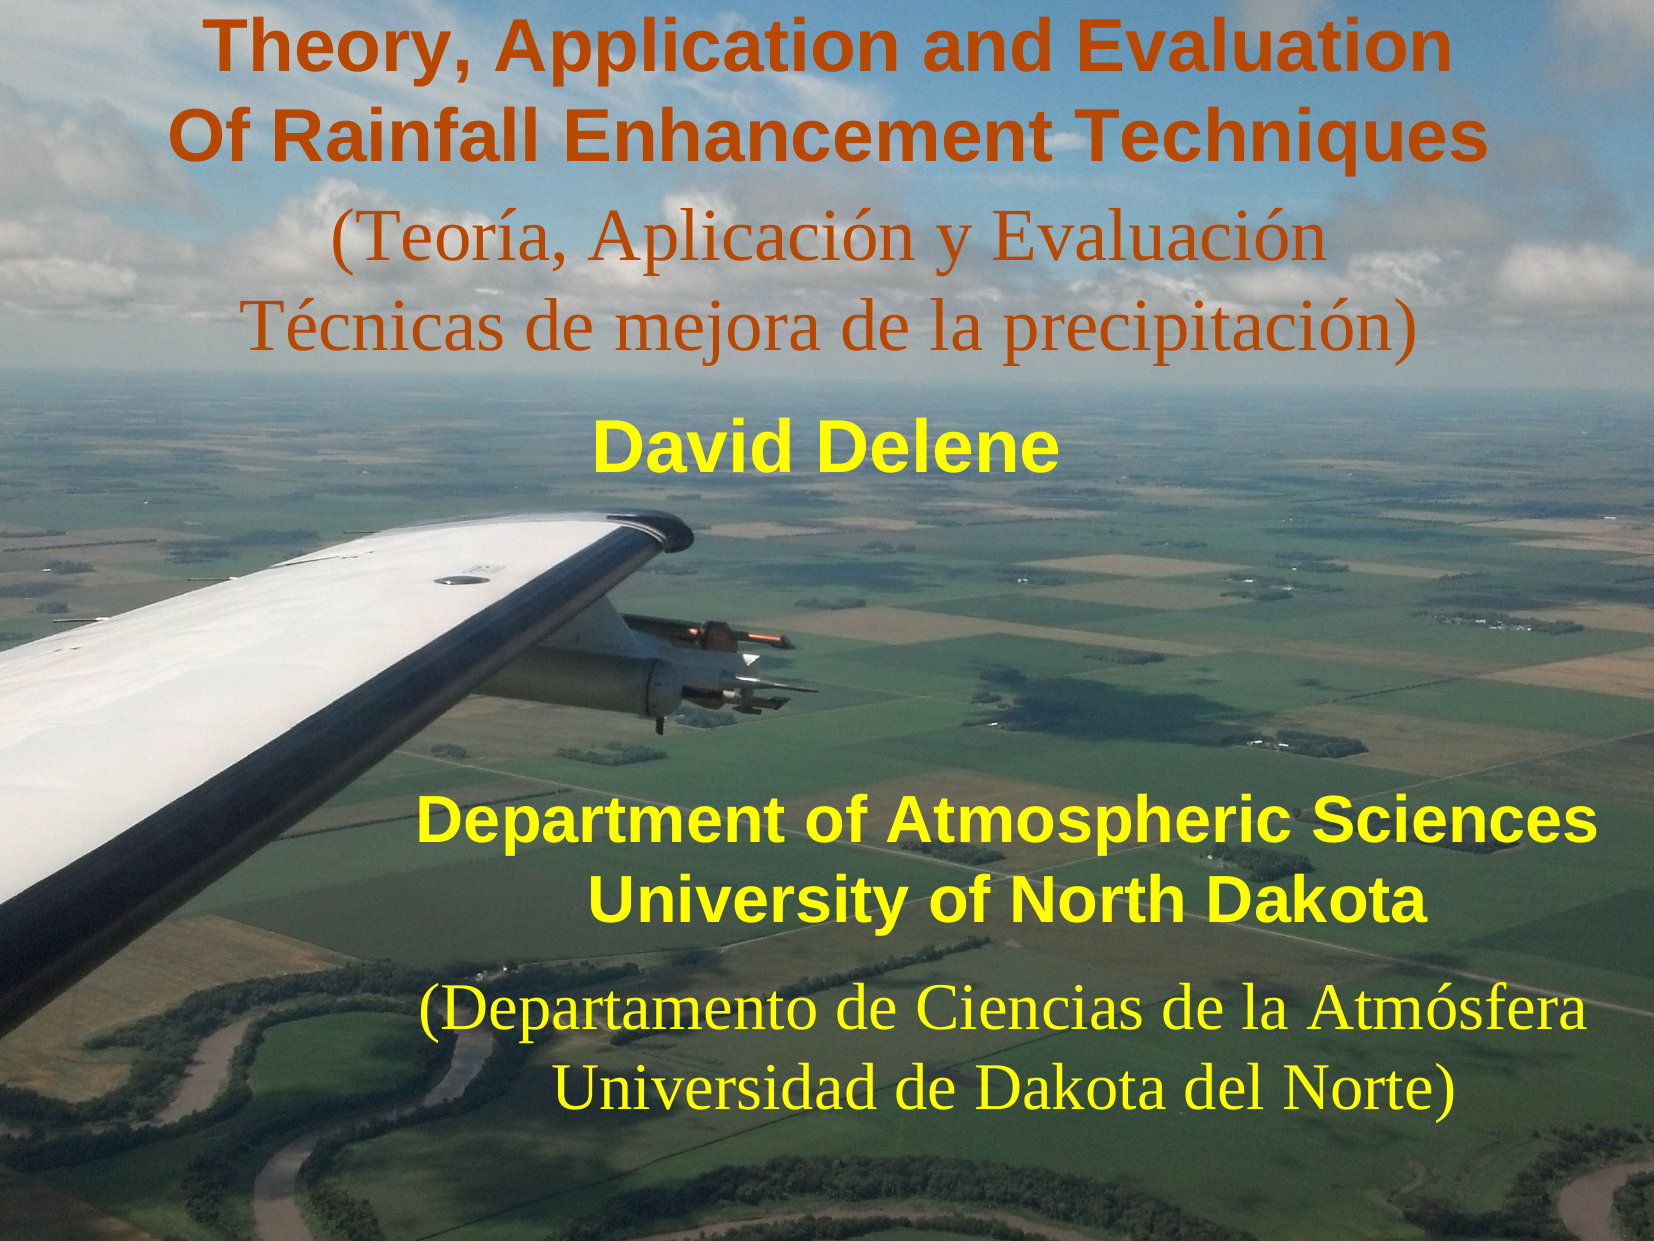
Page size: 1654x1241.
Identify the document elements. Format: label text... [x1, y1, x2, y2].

text_box (Teoría, Aplicación y Evaluación Técnicas de mejora de la precipitación) [5, 200, 1653, 351]
text_box Department of Atmospheric Sciences University of North Dakota [366, 768, 1650, 944]
text_box David Delene [0, 390, 1653, 487]
text_box Theory, Application and Evaluation Of Rainfall Enhancement Techniques [5, 11, 1653, 162]
picture [0, 0, 1654, 1241]
text_box (Departamento de Ciencias de la Atmósfera Universidad de Dakota del Norte) [396, 955, 1612, 1131]
